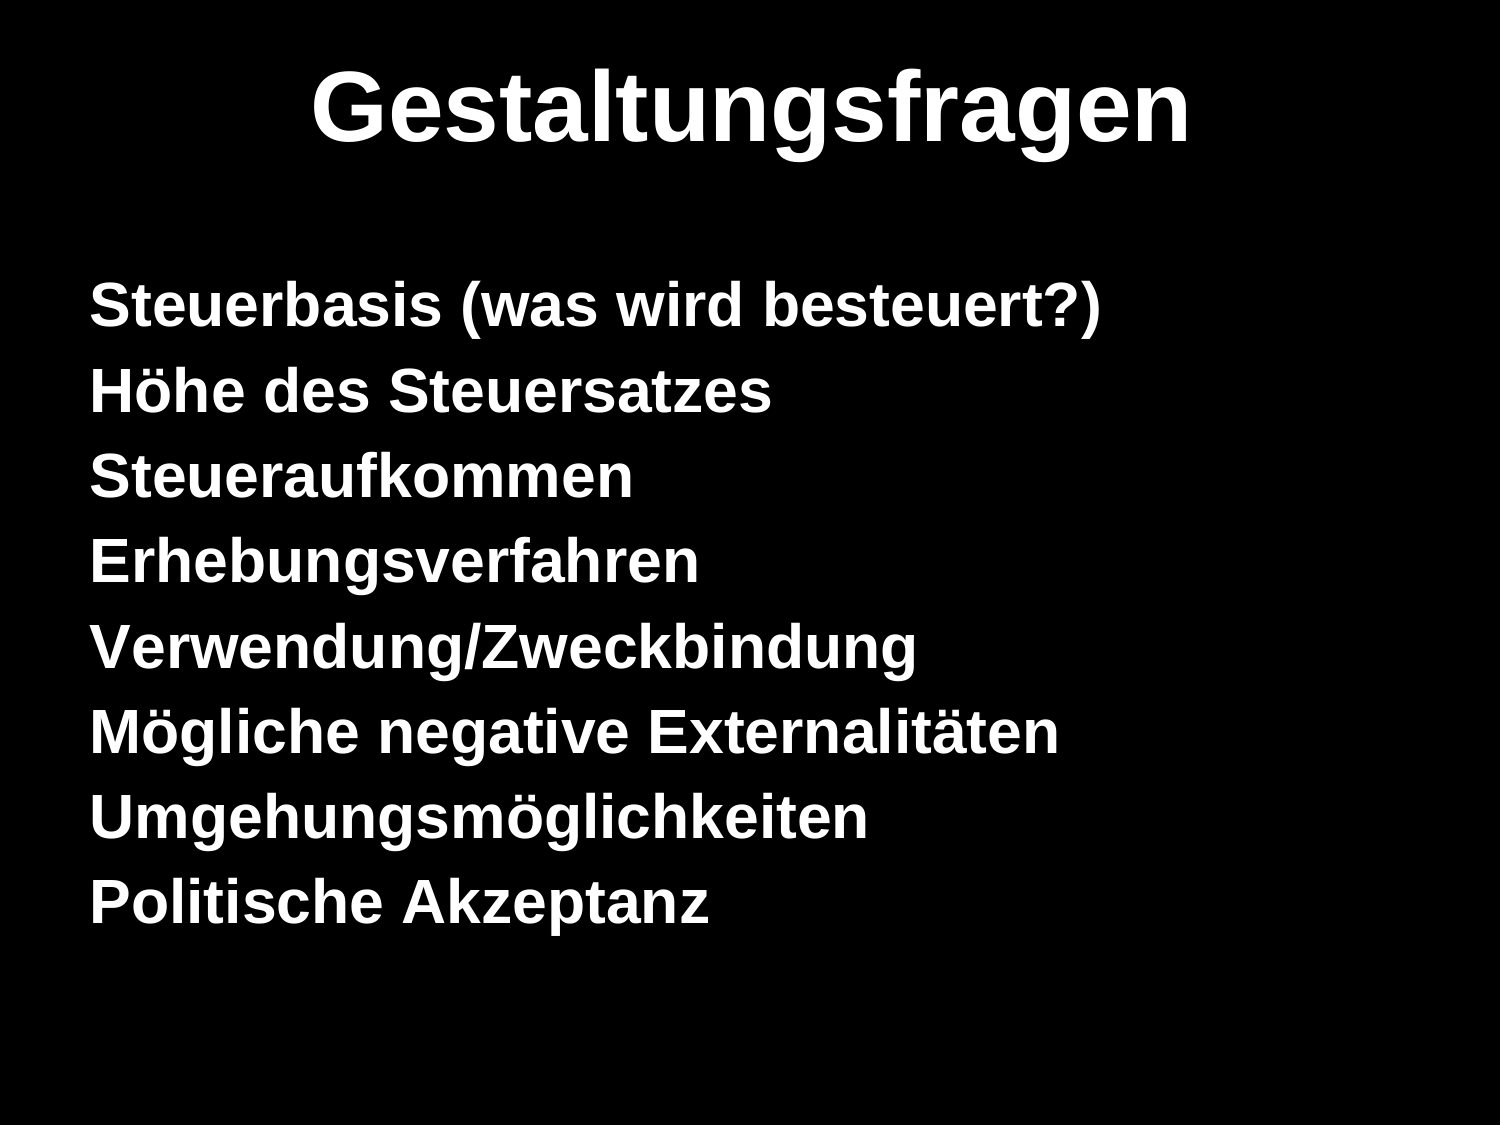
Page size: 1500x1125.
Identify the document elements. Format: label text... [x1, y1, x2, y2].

title Gestaltungsfragen [76, 38, 1427, 175]
list Steuerbasis (was wird besteuert?) Höhe des Steuersatzes Steueraufkommen Erhebungsverfahren Verwendung/Zweckbindung Mögliche negative Externalitäten Umgehungsmöglichkeiten Politische Akzeptanz [75, 262, 1426, 1078]
